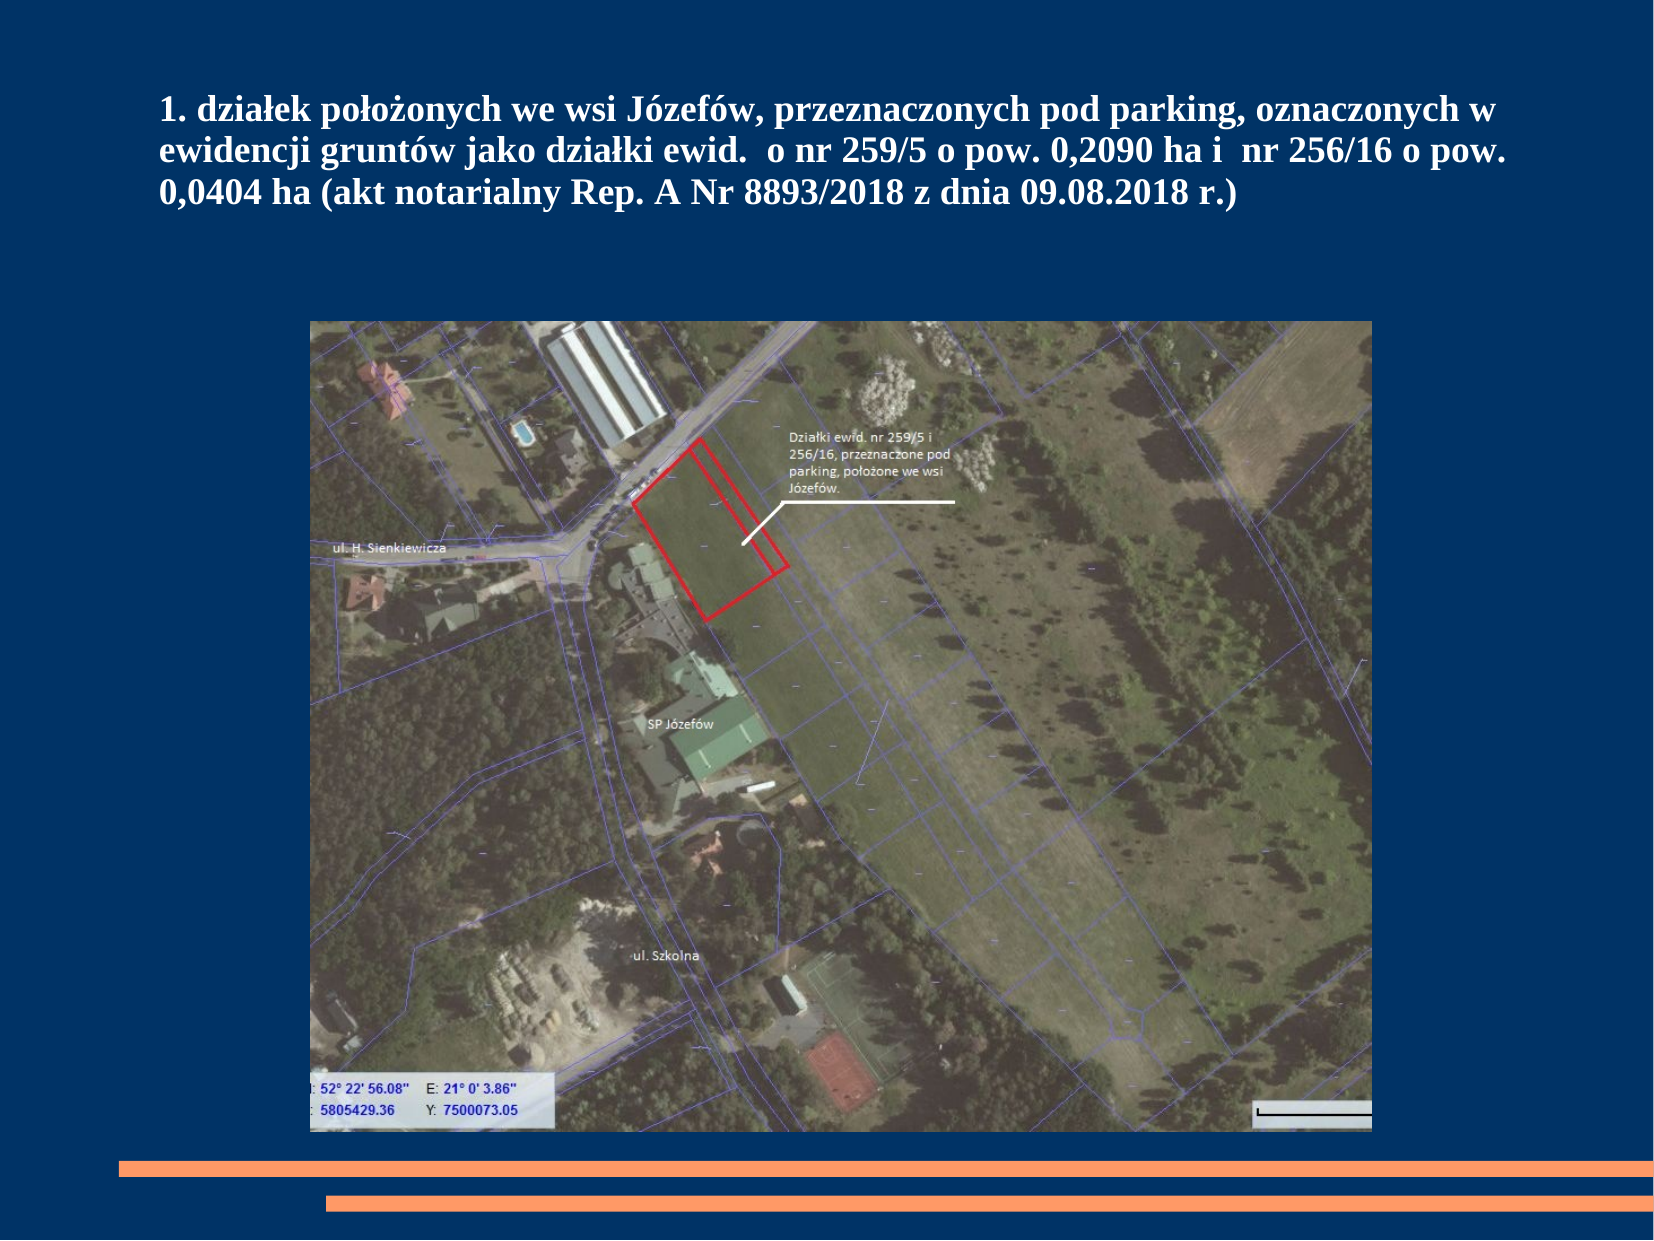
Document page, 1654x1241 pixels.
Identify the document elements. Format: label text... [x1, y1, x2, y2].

title 1. działek położonych we wsi Józefów, przeznaczonych pod parking, oznaczonych w ewidencji gruntów jako działki ewid. o nr 259/5 o pow. 0,2090 ha i nr 256/16 o pow. 0,0404 ha (akt notarialny Rep. A Nr 8893/2018 z dnia 09.08.2018 r.) [121, 46, 1534, 254]
picture [310, 321, 1372, 1132]
